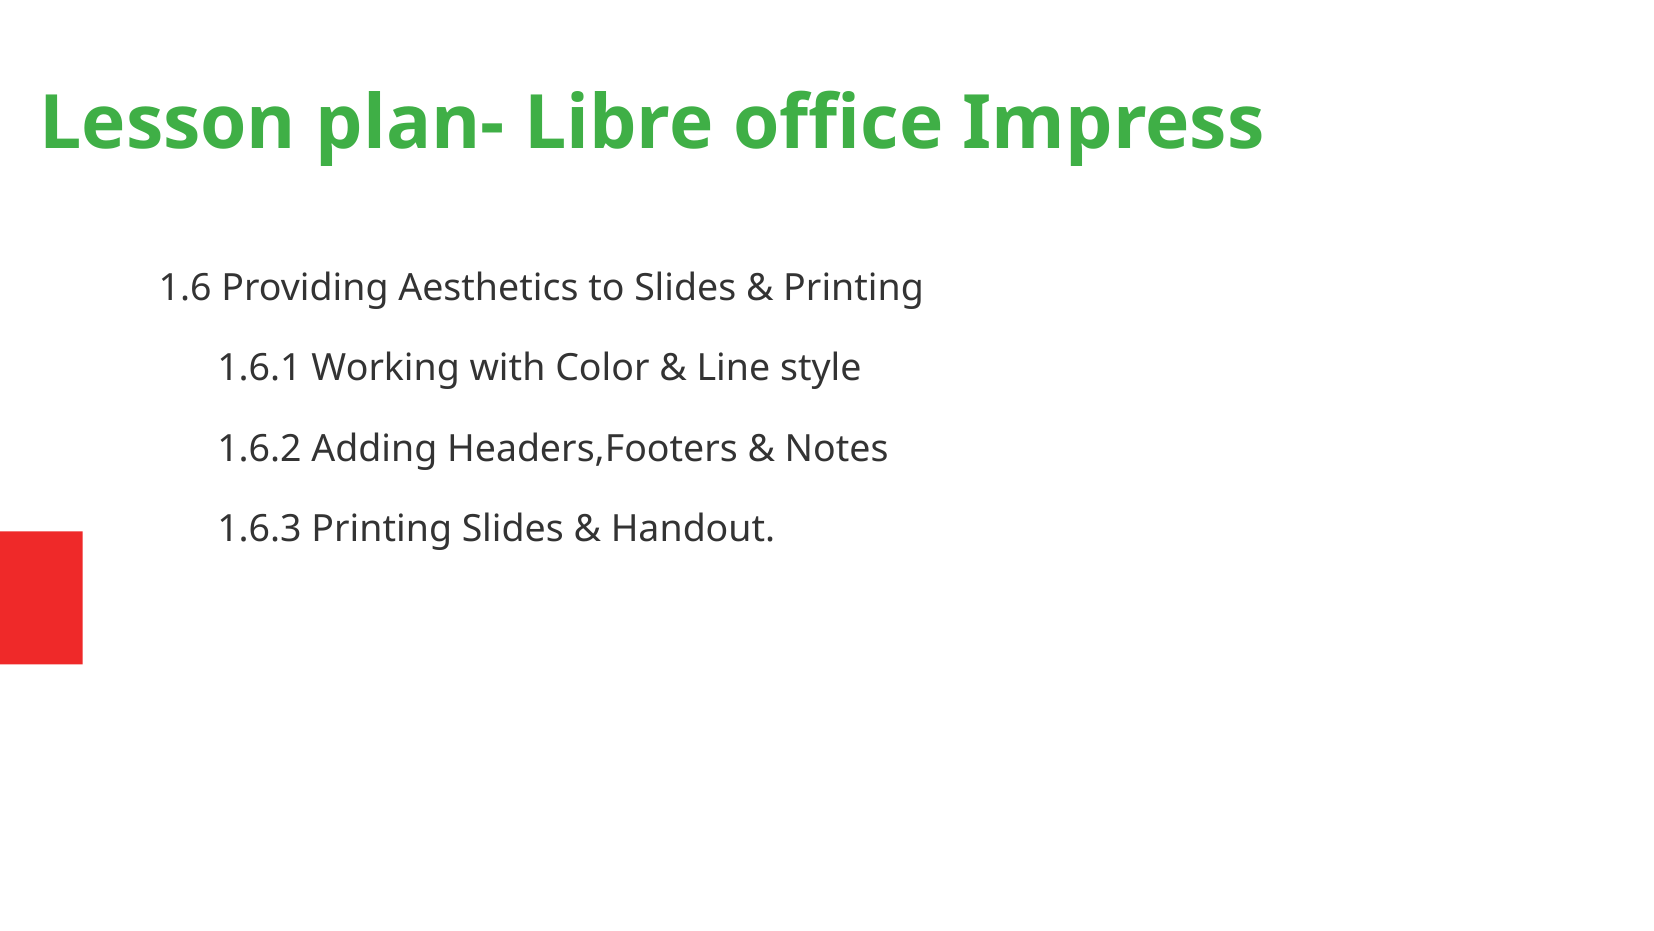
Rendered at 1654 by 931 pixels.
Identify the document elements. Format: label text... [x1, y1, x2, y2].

list 1.6 Providing Aesthetics to Slides & Printing 1.6.1 Working with Color & Line style 1.6.2 Adding Headers,Footers & Notes 1.6.3 Printing Slides & Handout. [87, 180, 1605, 891]
title Lesson plan- Libre office Impress [39, 30, 1445, 209]
